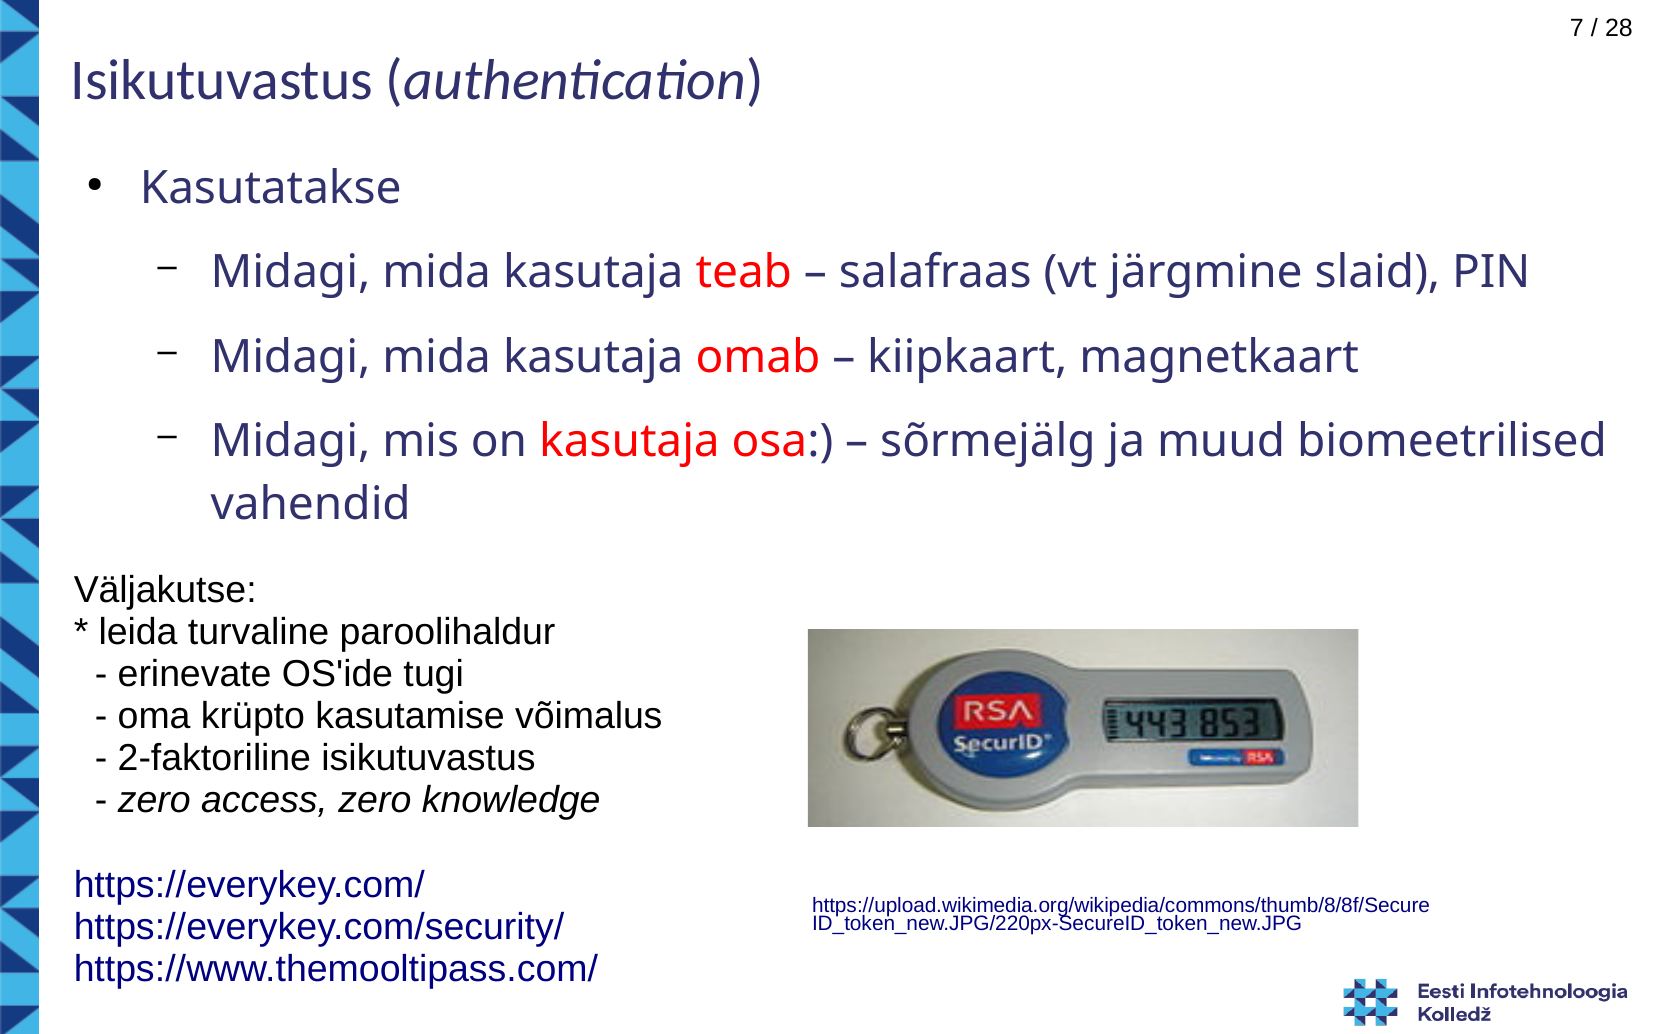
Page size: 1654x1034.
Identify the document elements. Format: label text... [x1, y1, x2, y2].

title Isikutuvastus (authentication) [70, 41, 1630, 130]
text_box https://everykey.com/ https://everykey.com/security/ https://www.themooltipass.com/ [59, 856, 680, 1004]
text_box https://upload.wikimedia.org/wikipedia/commons/thumb/8/8f/SecureID_token_new.JPG/220px-SecureID_token_new.JPG [797, 885, 1447, 948]
list Kasutatakse Midagi, mida kasutaja teab – salafraas (vt järgmine slaid), PIN Midagi, mida kasutaja omab – kiipkaart, magnetkaart Midagi, mis on kasutaja osa:) – sõrmejälg ja muud biomeetrilised vahendid [68, 153, 1630, 957]
picture [807, 629, 1359, 827]
text_box Väljakutse: * leida turvaline paroolihaldur - erinevate OS'ide tugi - oma krüpto kasutamise võimalus - 2-faktoriline isikutuvastus - zero access, zero knowledge [59, 561, 709, 827]
